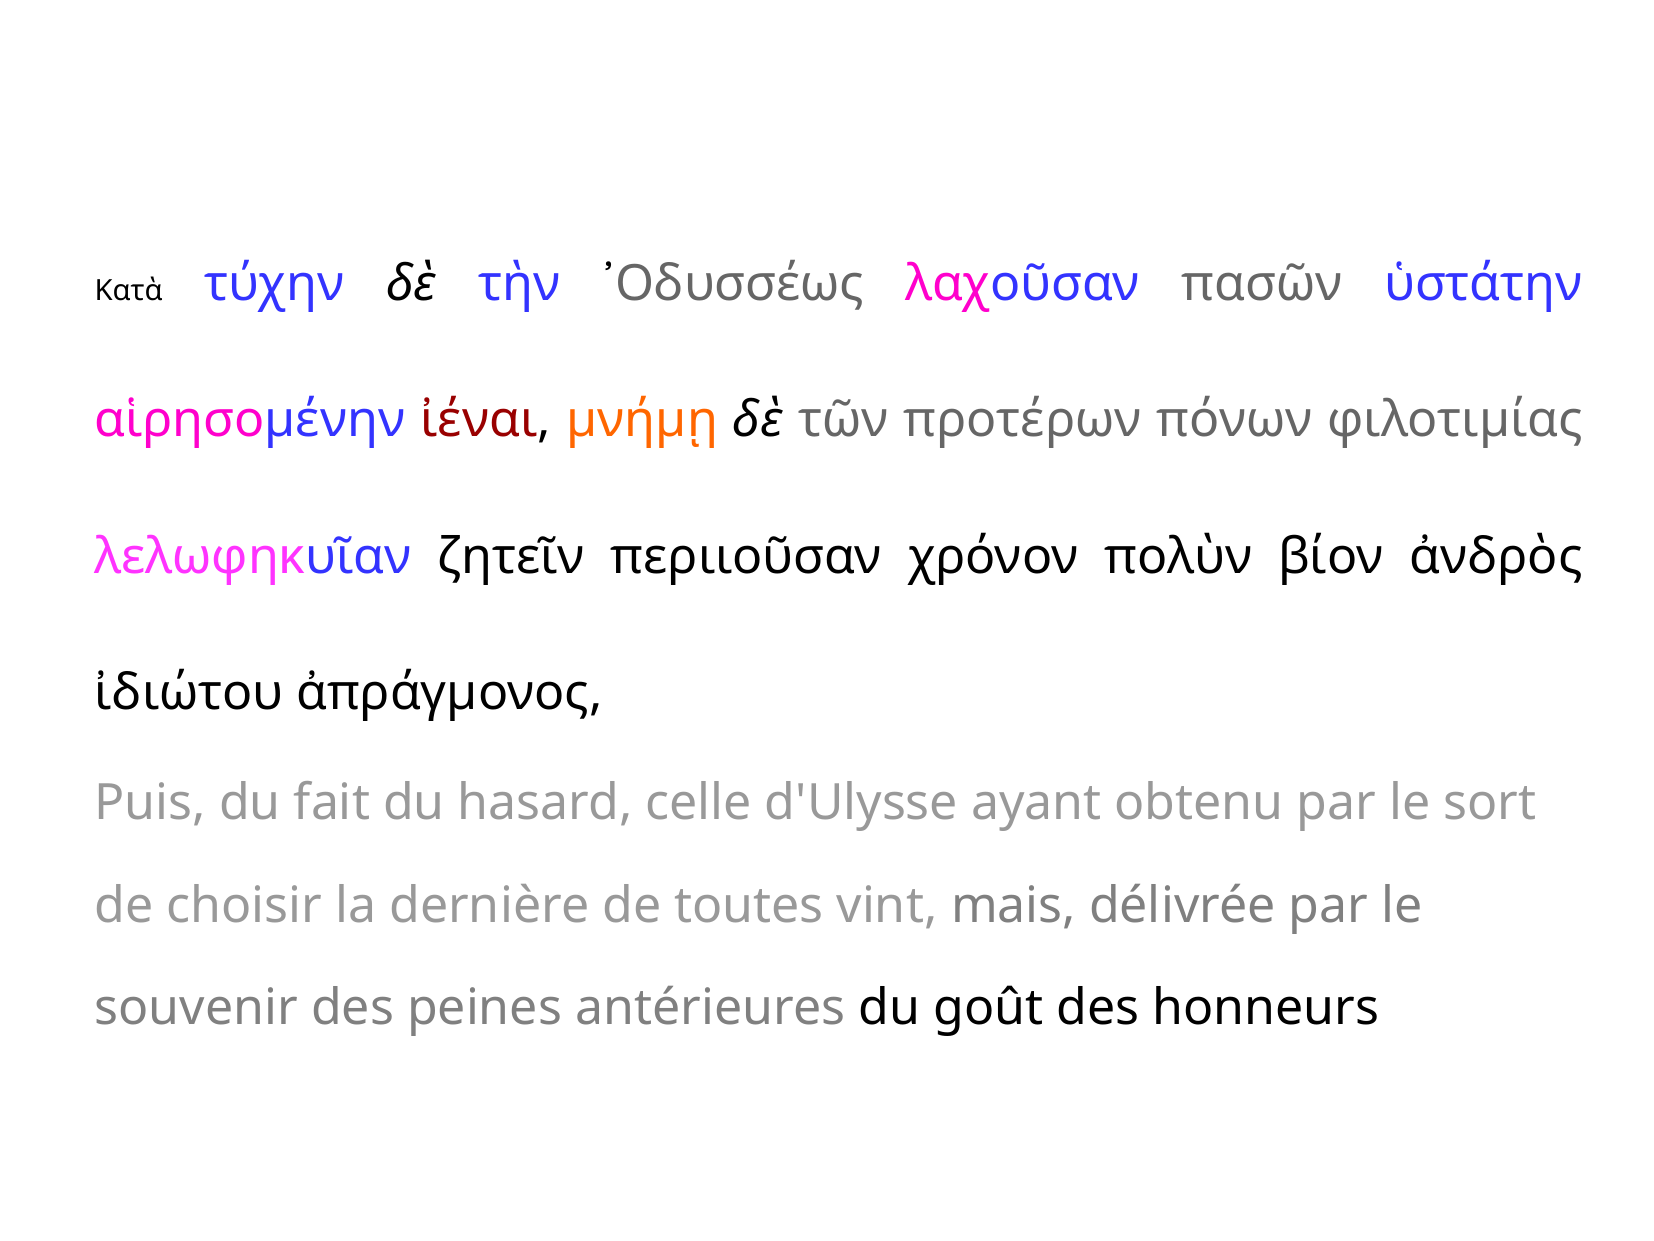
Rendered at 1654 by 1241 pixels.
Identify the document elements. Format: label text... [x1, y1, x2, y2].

list Puis, du fait du hasard, celle d'Ulysse ayant obtenu par le sort de choisir la dernière de toutes vint, mais, délivrée par le souvenir des peines antérieures du goût des honneurs [94, 732, 1583, 1155]
title Κατὰ τύχην δὲ τὴν ᾿Οδυσσέως λαχοῦσαν πασῶν ὑστάτην αἱρησομένην ἰέναι, μνήμῃ δὲ τῶν προτέρων πόνων φιλοτιμίας λελωφηκυῖαν ζητεῖν περιιοῦσαν χρόνον πολὺν βίον ἀνδρὸς ἰδιώτου ἀπράγμονος, [94, 192, 1583, 711]
